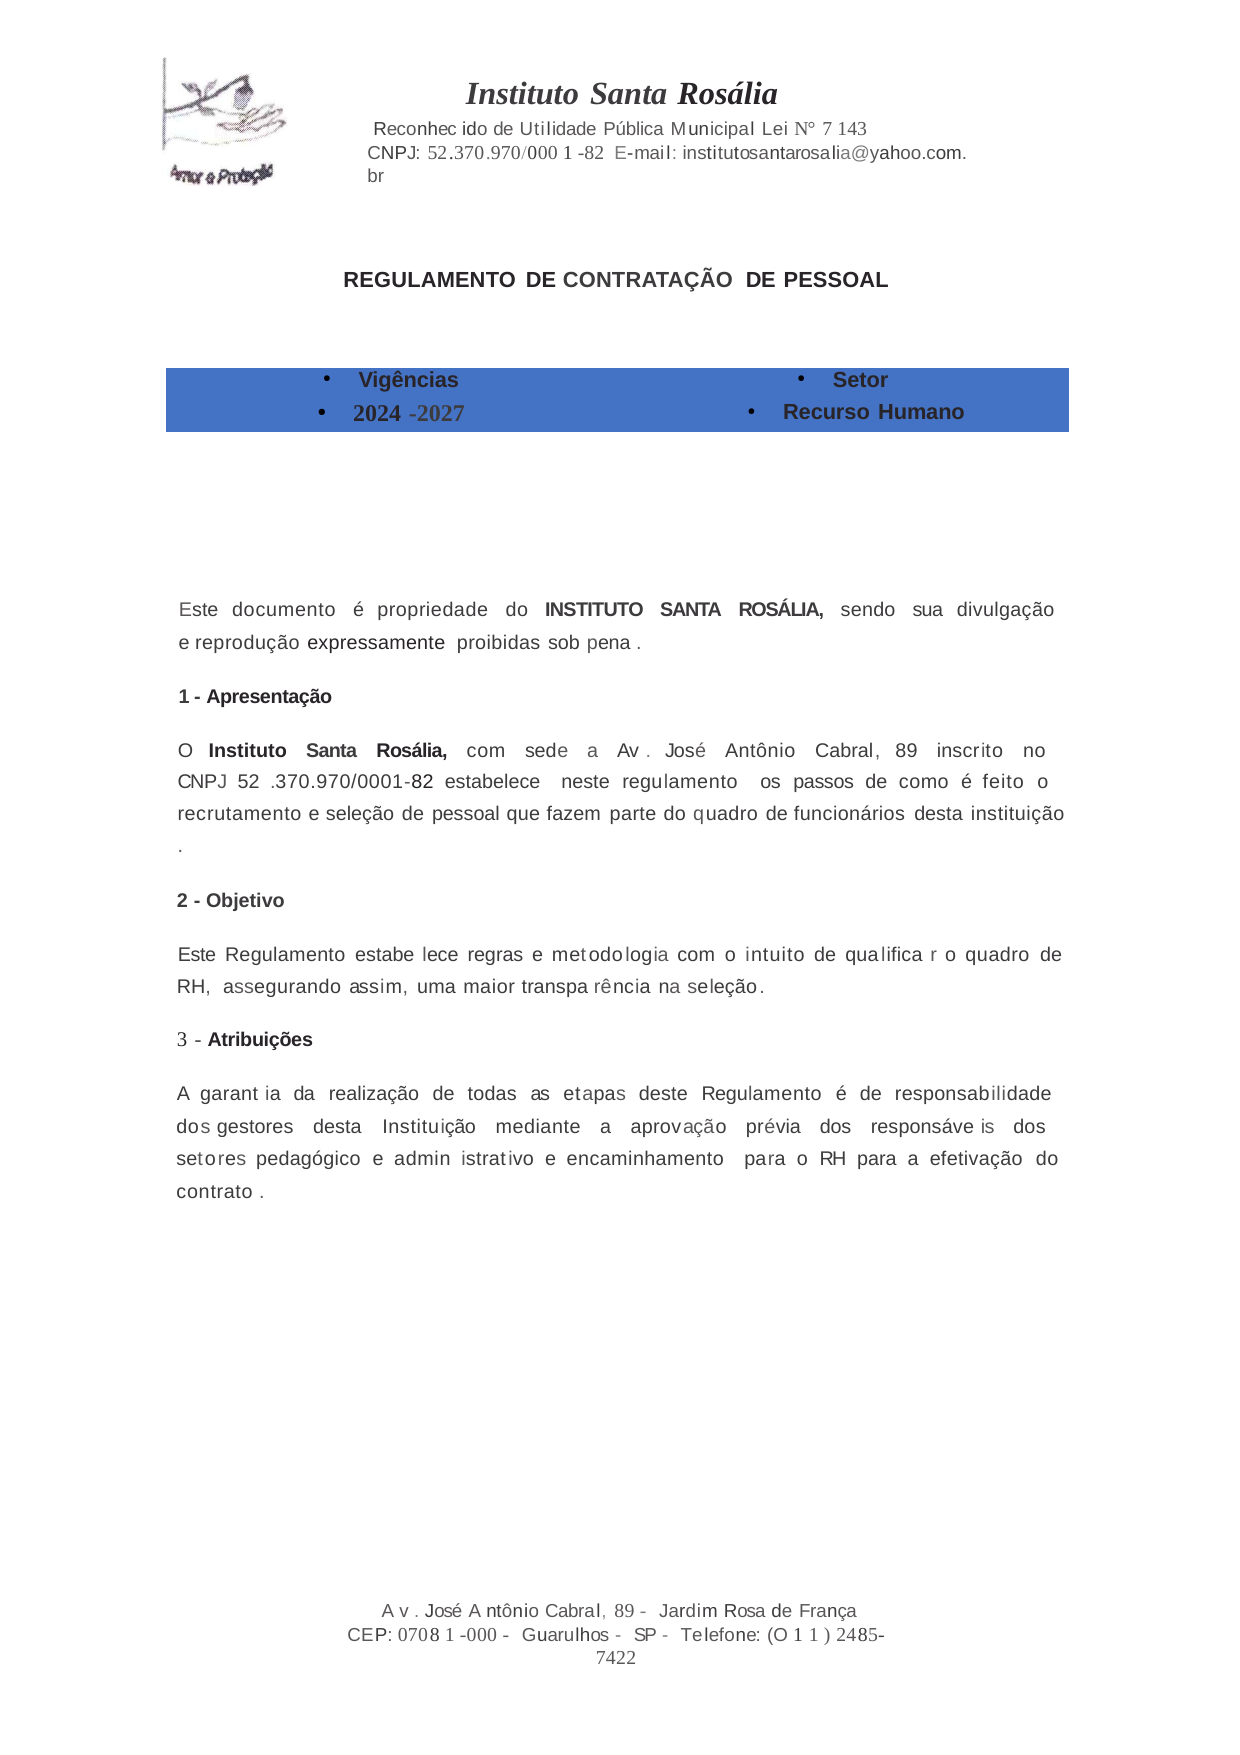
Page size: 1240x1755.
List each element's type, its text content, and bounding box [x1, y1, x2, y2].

text_box A v . José A ntônio Cabral, 89 - Jardim Rosa de França CEP: 0708 1 -000 - Guarulhos - SP - Telefone: (O 1 1 ) 2485-7422 [344, 1597, 888, 1647]
table_header Vigências [166, 368, 617, 400]
text_box Este documento é propriedade do INSTITUTO SANTA ROSÁLIA, sendo sua divulgação e reprodução expressamente proibidas sob pena . 1- Apresentação O Instituto Santa Rosália, com sede a Av . José Antônio Cabral, 89 inscrito no CNPJ 52 .370.970/0001-82 estabelece neste regulamento os passos de como é feito o recrutamento e seleção de pessoal que fazem parte do quadro de funcionários desta instituição . 2 - Objetivo Este Regulamento estabe lece regras e metodologia com o intuito de qualifica r o quadro de RH, assegurando assim, uma maior transpa rência na seleção. 3 - Atribuições A garant ia da realização de todas as etapas deste Regulamento é de responsabilidade dos gestores desta Instituição mediante a aprovação prévia dos responsáve is dos setores pedagógico e admin istrativo e encaminhamento para o RH para a efetivação do contrato . [174, 587, 1070, 1124]
table_cell Recurso Humano [617, 400, 1069, 432]
table_header Setor [617, 368, 1069, 400]
table_cell 2024 -2027 [166, 400, 617, 432]
text_box Instituto Santa Rosália Reconhec ido de Utilidade Pública Municipal Lei N° 7 143 CNPJ: 52.370.970/000 1 -82 E-mail: institutosantarosalia@yahoo.com.br [365, 72, 972, 162]
text_box REGULAMENTO DE CONTRATAÇÃO DE PESSOAL [341, 265, 902, 292]
text_box [160, 56, 288, 186]
